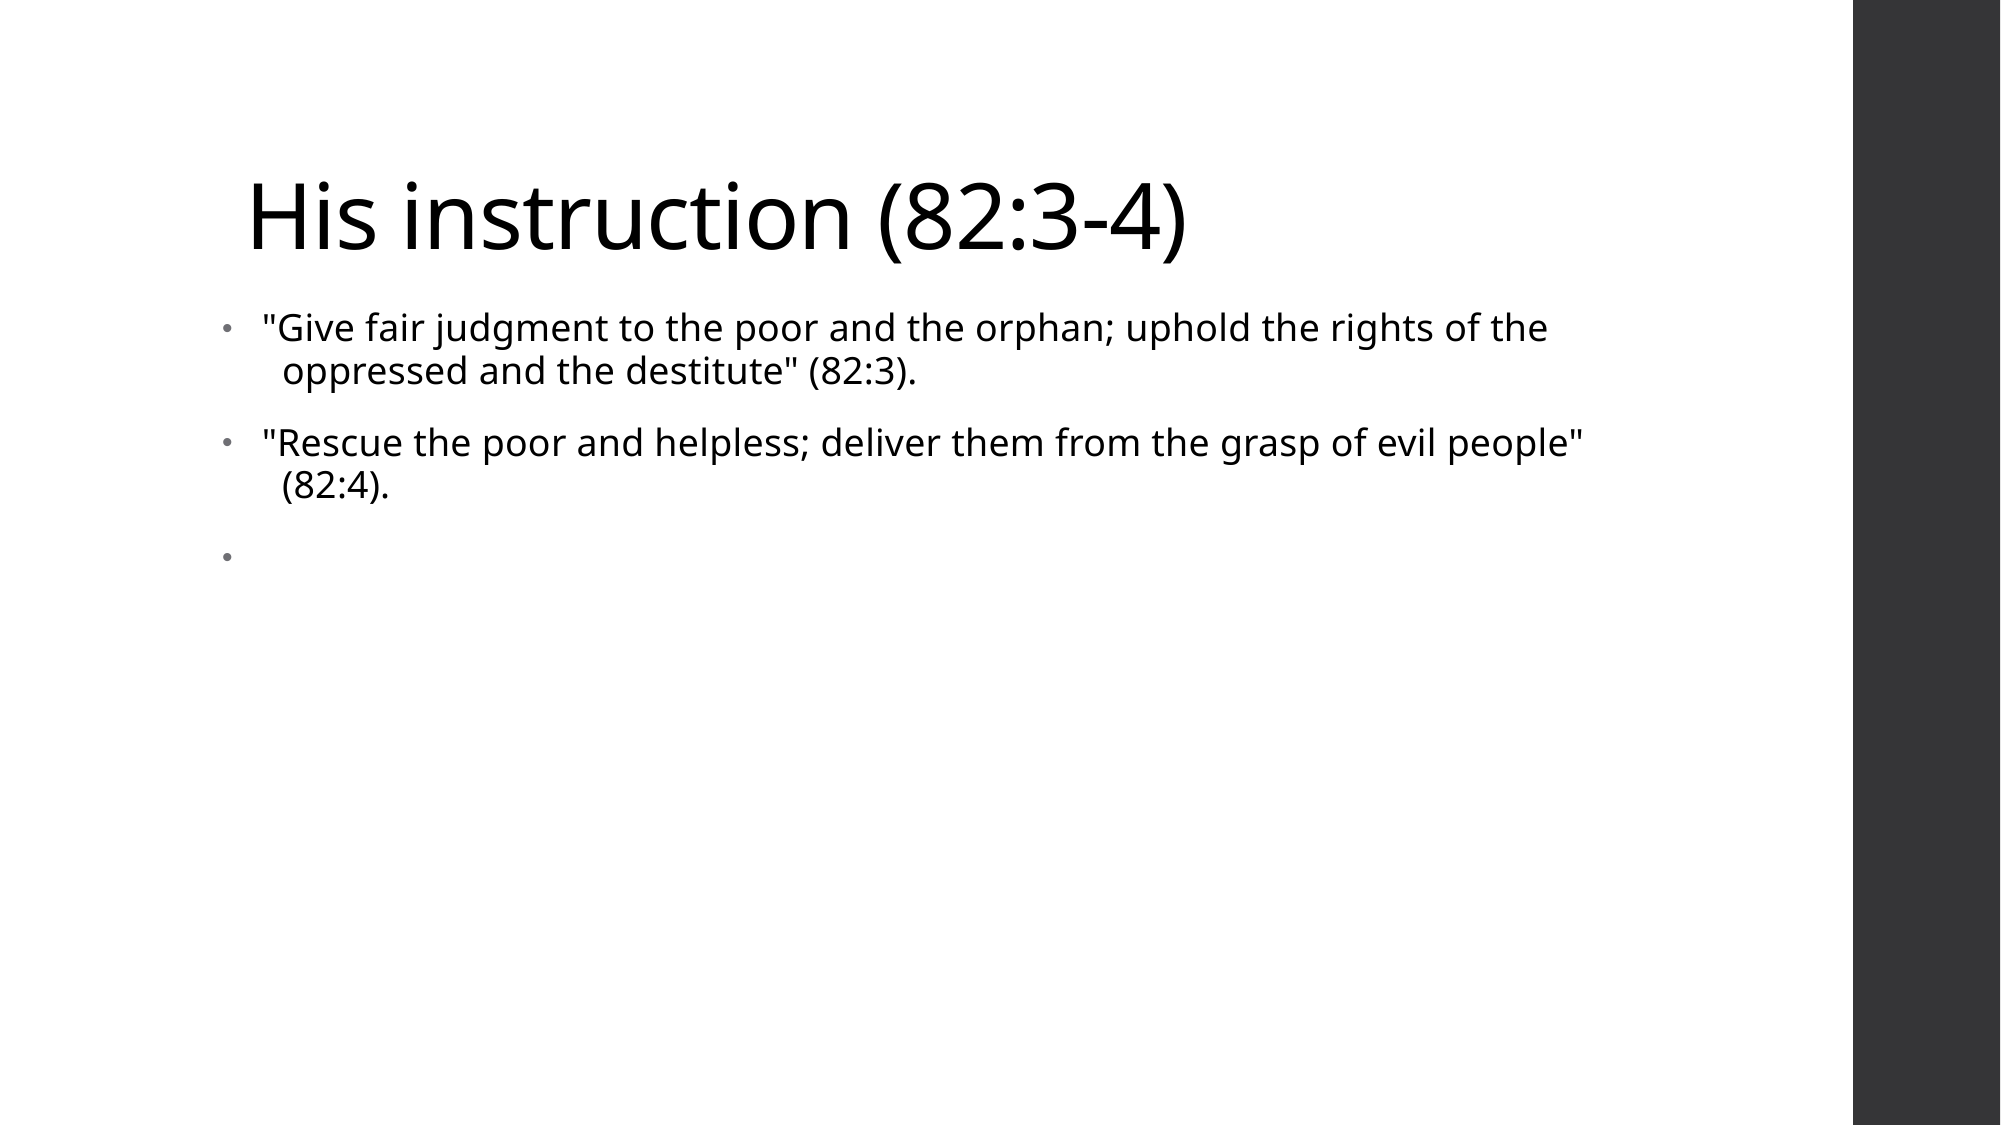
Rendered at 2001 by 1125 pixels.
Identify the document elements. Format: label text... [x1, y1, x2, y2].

title His instruction (82:3-4) [206, 60, 1797, 278]
list "Give fair judgment to the poor and the orphan; uphold the rights of the oppressed and the destitute" (82:3). "Rescue the poor and helpless; deliver them from the grasp of evil people" (82:4). [206, 299, 1617, 1014]
